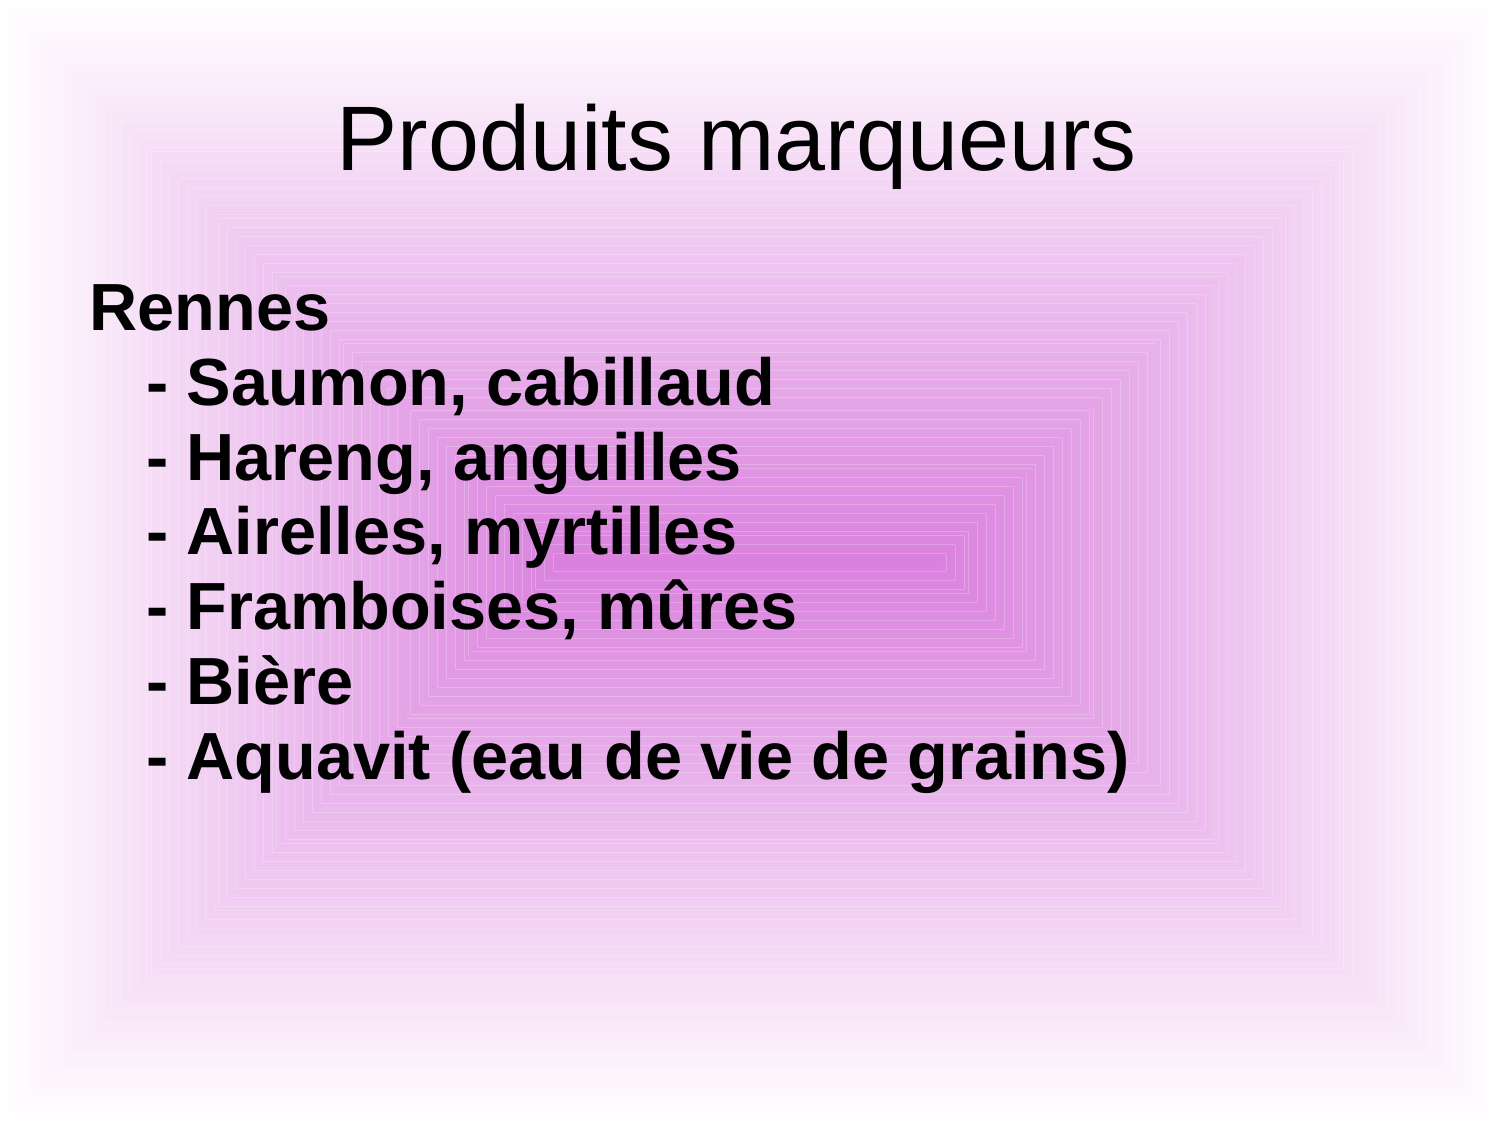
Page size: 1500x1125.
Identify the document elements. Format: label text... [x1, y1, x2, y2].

list Rennes - Saumon, cabillaud - Hareng, anguilles - Airelles, myrtilles - Framboises, mûres - Bière - Aquavit (eau de vie de grains) [75, 262, 1426, 1006]
title Produits marqueurs [75, 45, 1426, 233]
